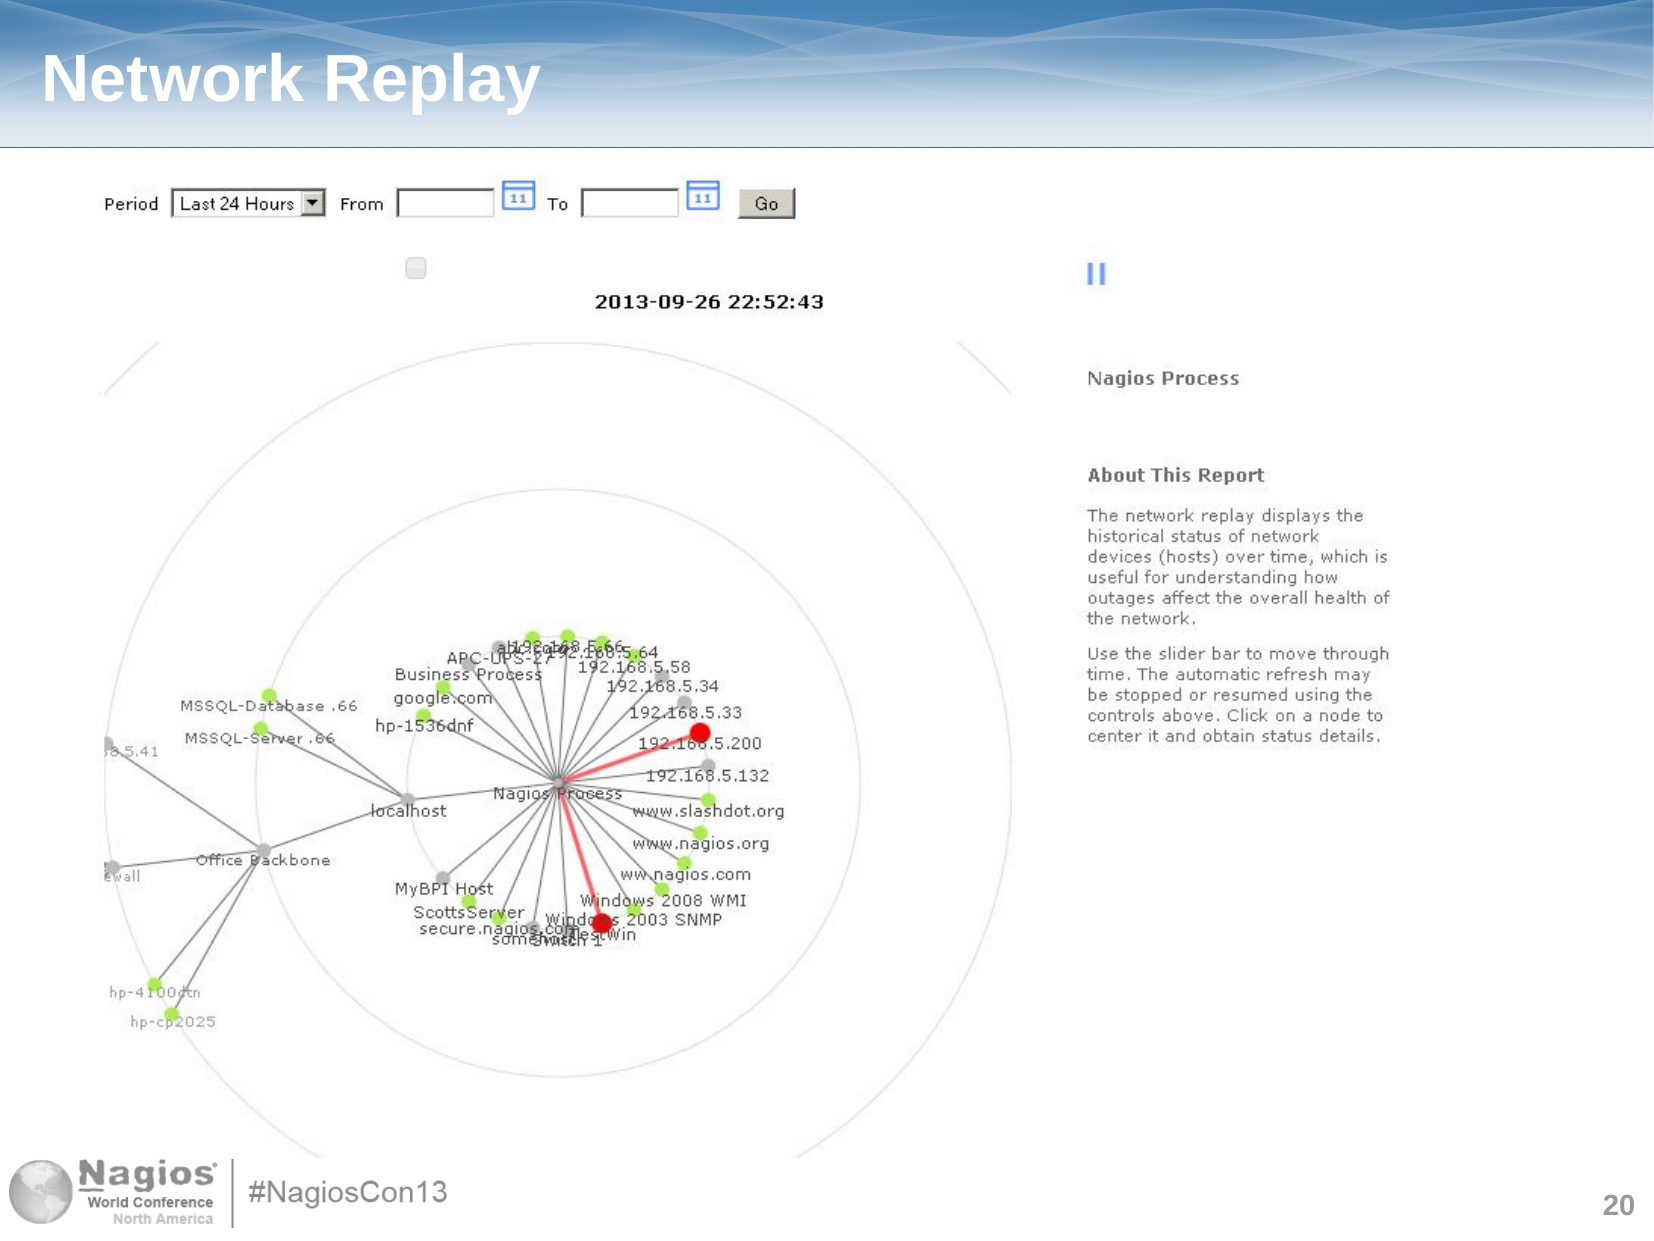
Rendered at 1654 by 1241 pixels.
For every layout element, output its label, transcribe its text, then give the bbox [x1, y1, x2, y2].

picture [97, 175, 1579, 1158]
picture [0, 0, 1654, 147]
picture [9, 1159, 453, 1228]
title Network Replay [41, 29, 1248, 127]
